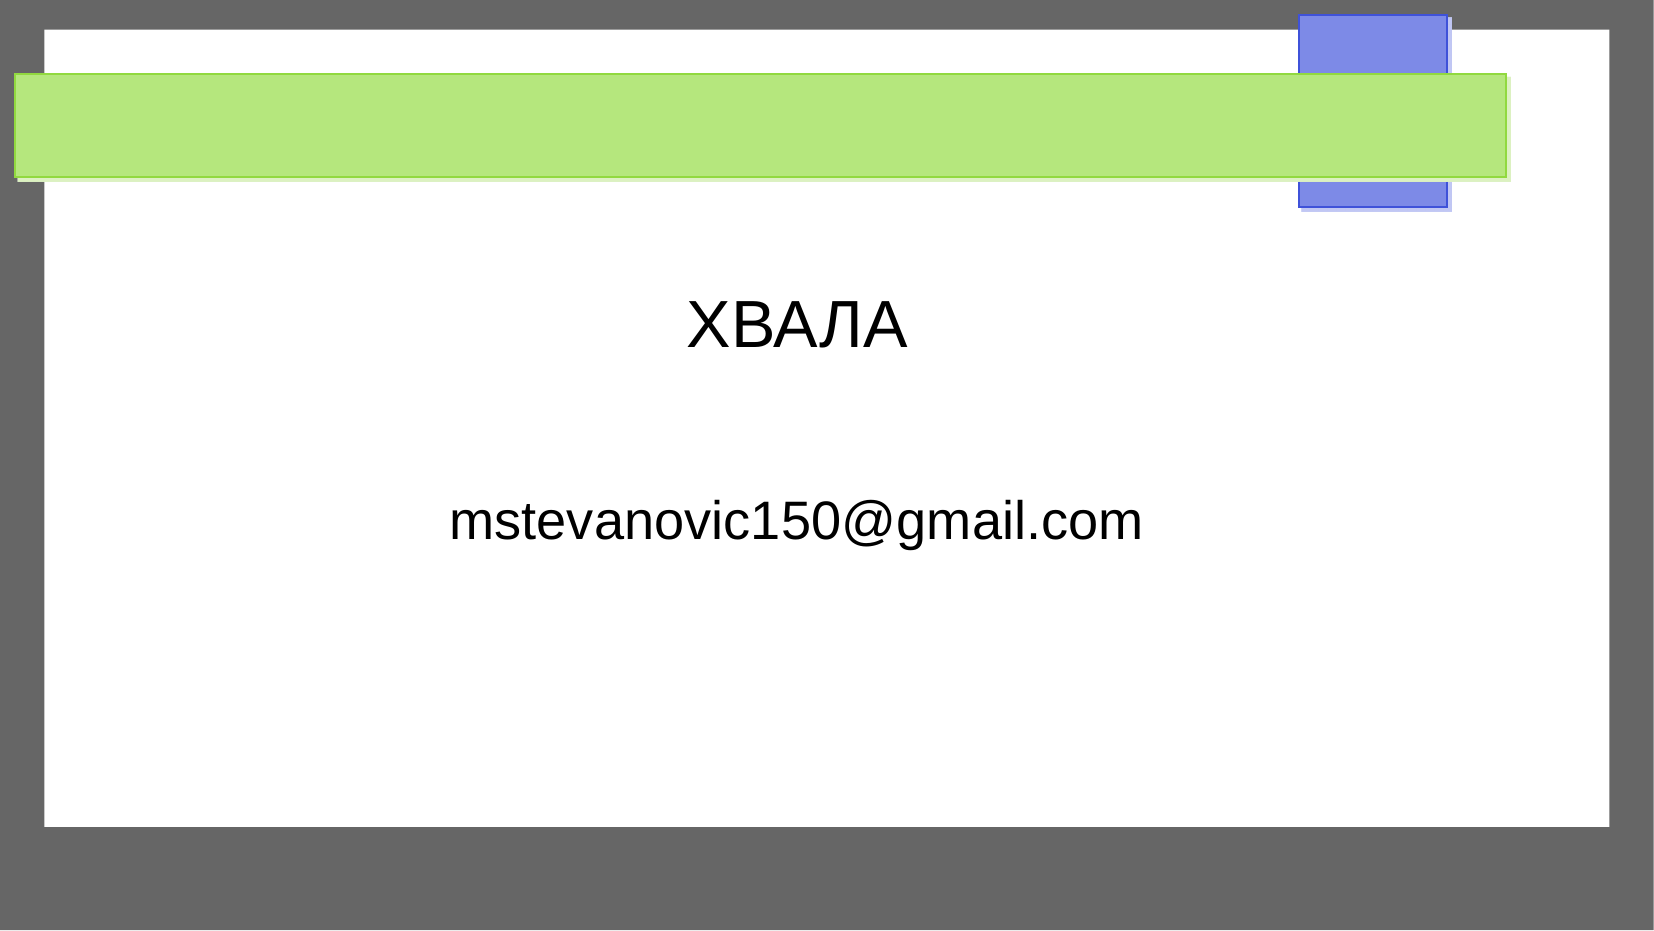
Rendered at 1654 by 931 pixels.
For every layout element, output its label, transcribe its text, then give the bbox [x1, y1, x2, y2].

subtitle ХВАЛА mstevanovic150@gmail.com [88, 73, 1506, 554]
